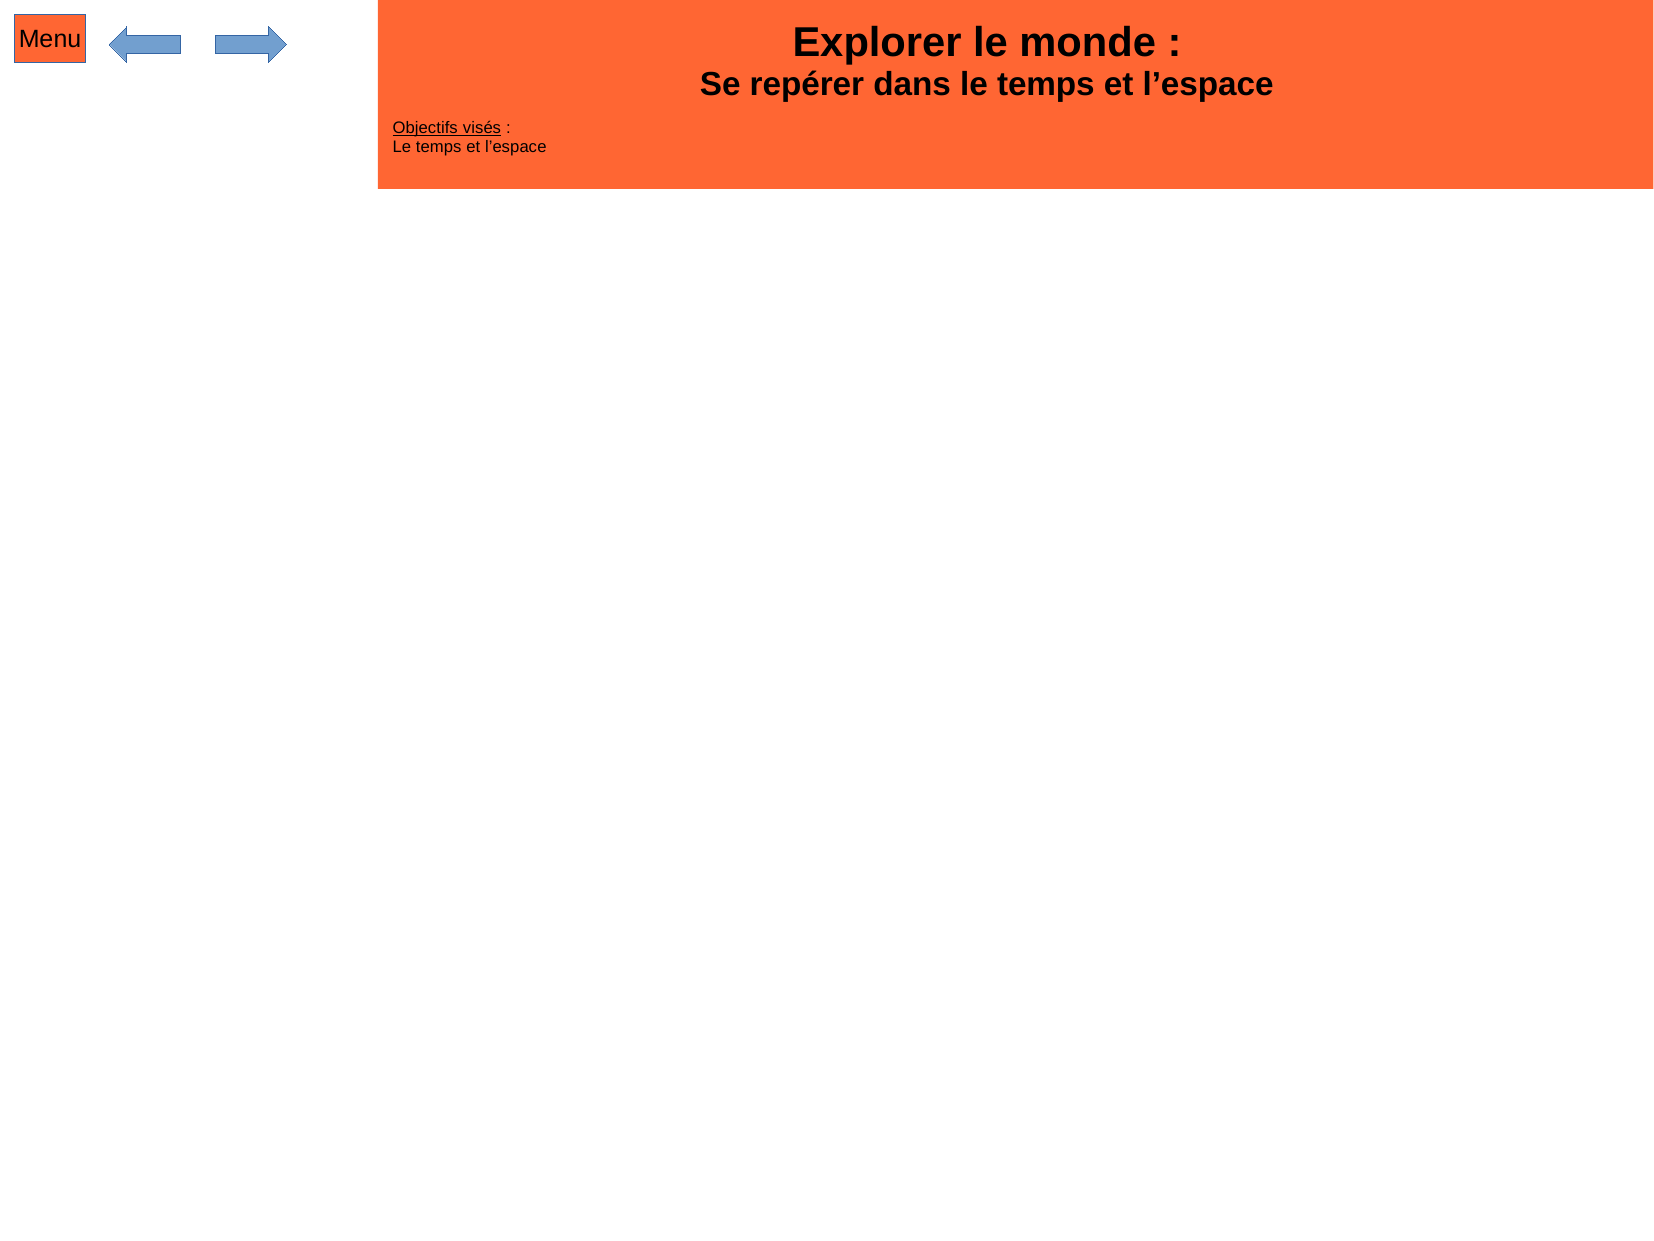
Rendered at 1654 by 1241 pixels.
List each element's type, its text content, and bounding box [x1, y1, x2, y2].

text_box Objectifs visés : Le temps et l’espace [377, 111, 899, 178]
text_box [215, 26, 287, 63]
text_box Explorer le monde : Se repérer dans le temps et l’espace [685, 11, 1290, 156]
text_box [109, 26, 181, 63]
text_box [377, 0, 1654, 189]
text_box Menu [14, 14, 86, 63]
